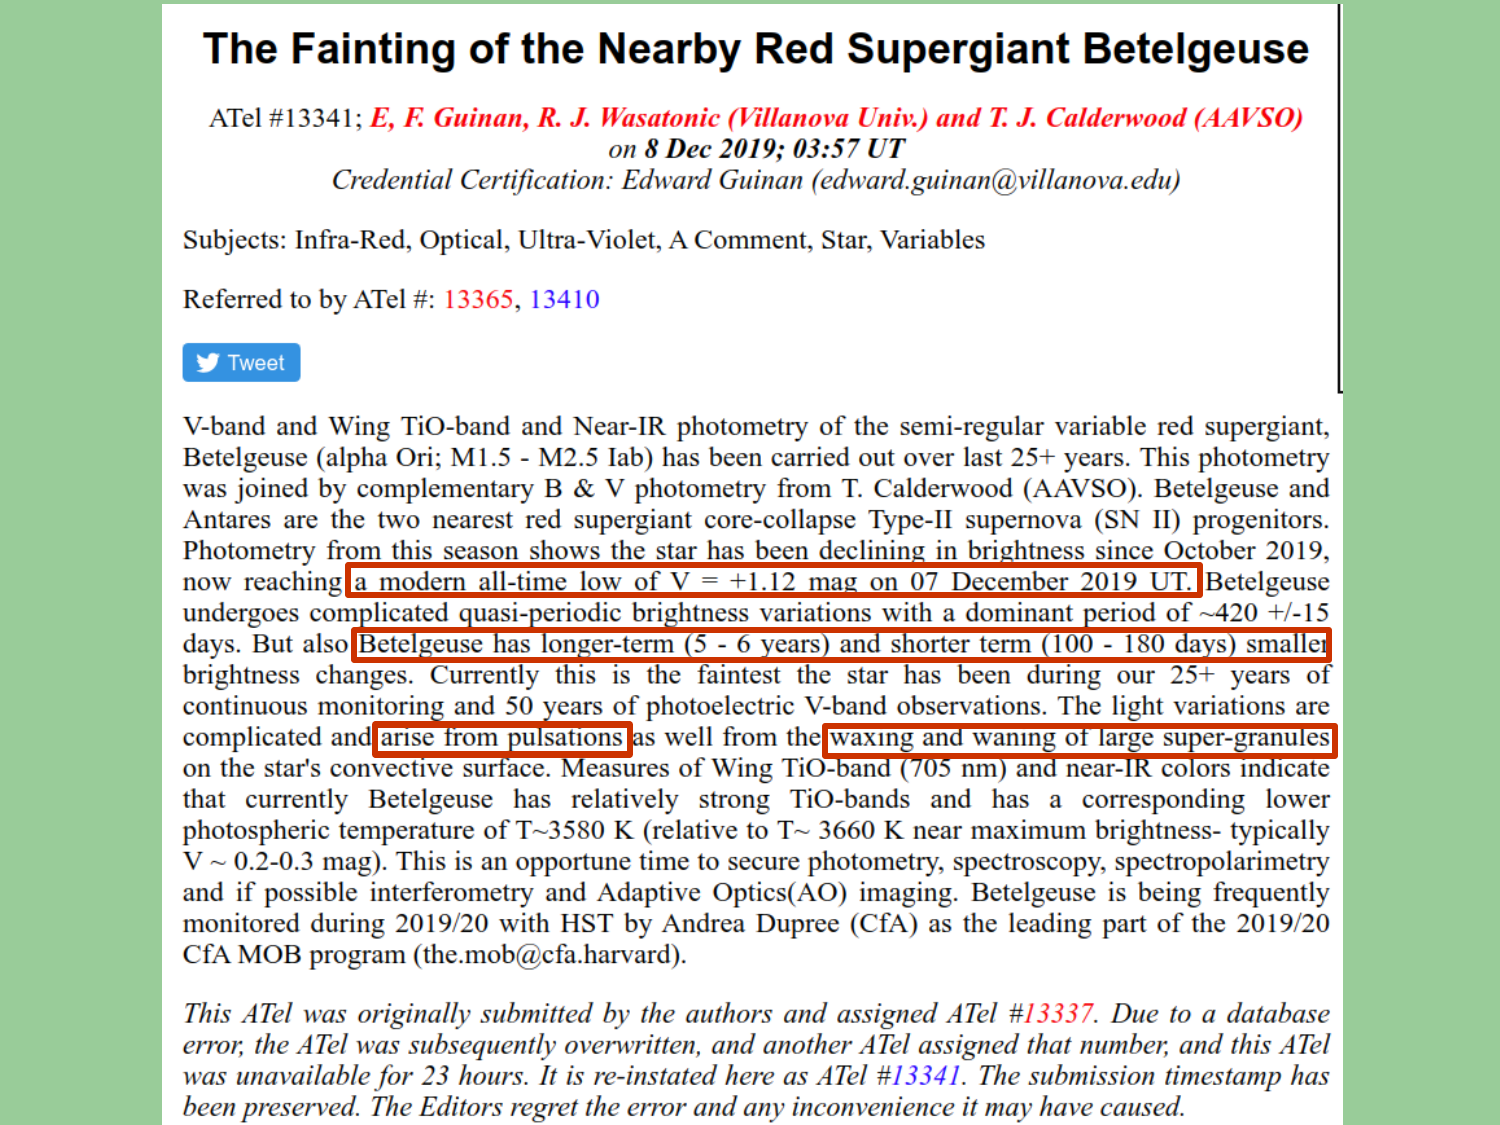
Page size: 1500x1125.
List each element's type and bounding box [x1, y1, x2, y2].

text_box [825, 725, 1336, 756]
text_box [375, 724, 631, 755]
text_box [348, 565, 1201, 596]
text_box [354, 630, 1330, 661]
picture [162, 4, 1343, 1125]
